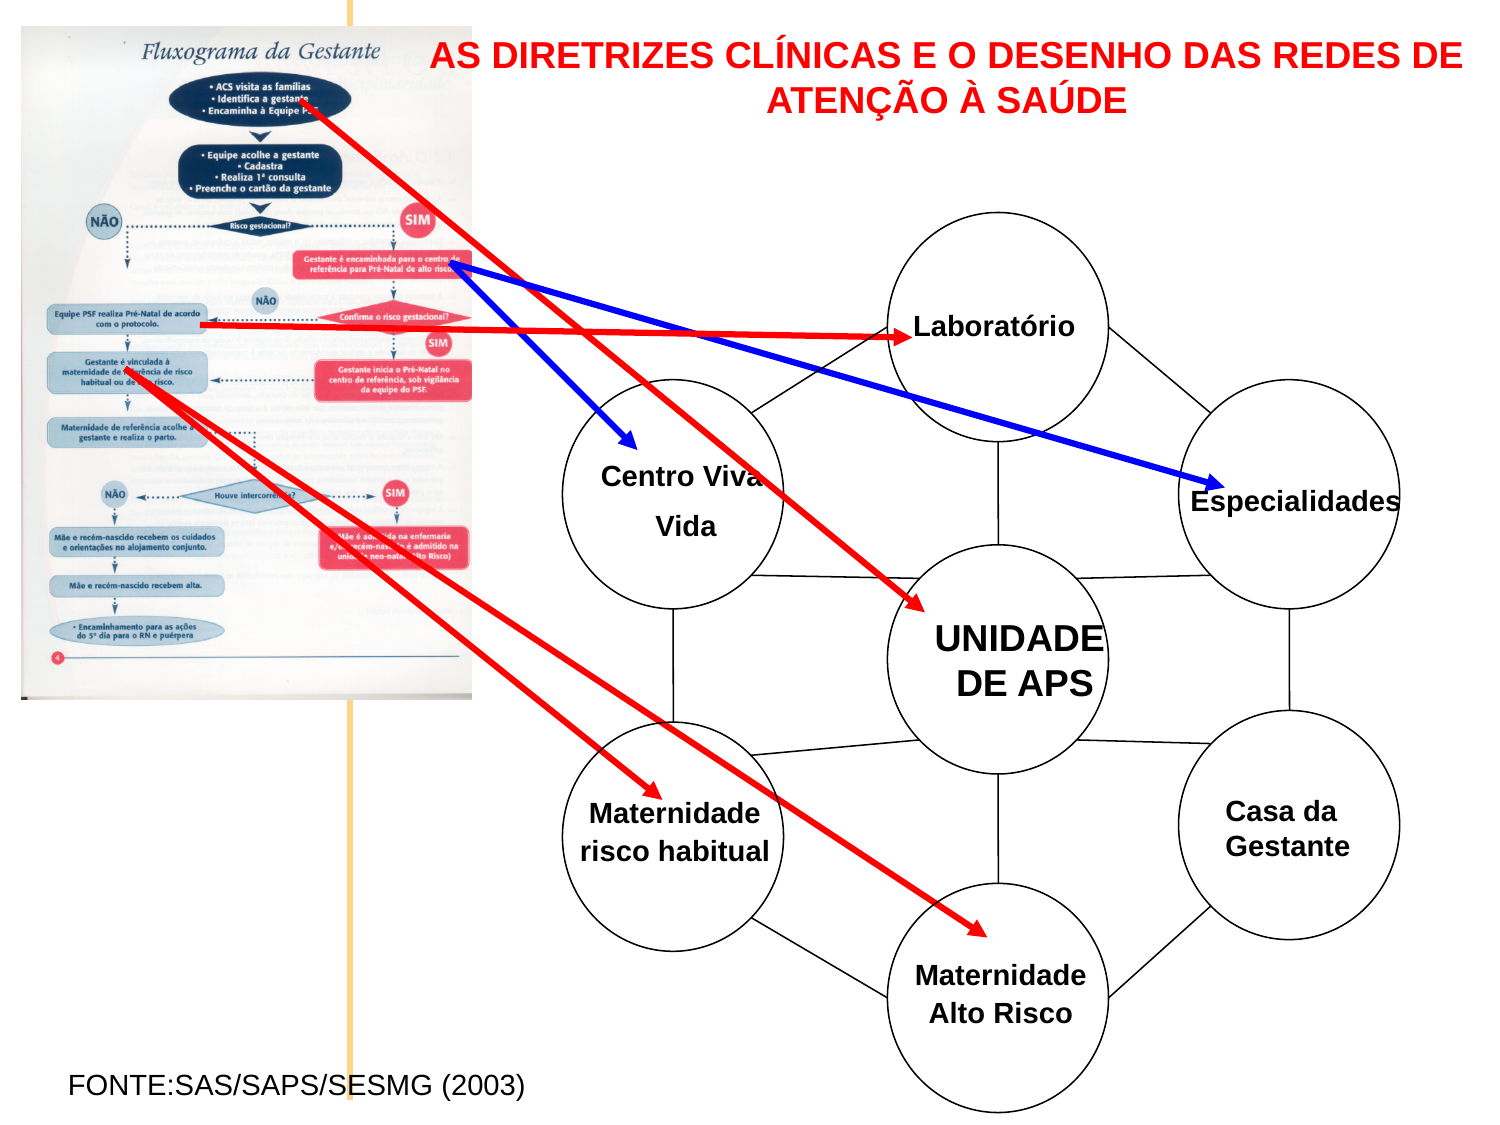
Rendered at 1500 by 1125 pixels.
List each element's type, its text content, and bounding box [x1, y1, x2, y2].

text_box Maternidade risco habitual [537, 786, 572, 875]
text_box AS DIRETRIZES CLÍNICAS E O DESENHO DAS REDES DE ATENÇÃO À SAÚDE [393, 23, 1500, 129]
text_box Especialidades [1162, 474, 1430, 525]
picture [463, 270, 472, 279]
text_box UNIDADE DE APS [887, 544, 1109, 774]
text_box Centro Viva Vida [537, 450, 827, 550]
text_box Maternidade Alto Risco [889, 949, 1113, 1037]
text_box Laboratório [888, 299, 1100, 350]
picture [21, 26, 472, 700]
picture [196, 420, 472, 642]
text_box Maternidade risco habitual [774, 786, 813, 875]
text_box Maternidade risco habitual [564, 786, 782, 875]
text_box Casa da Gestante [1210, 784, 1412, 870]
text_box FONTE:SAS/SAPS/SESMG (2003) [53, 1058, 845, 1109]
text_box Centro Viva Vida [733, 450, 827, 527]
